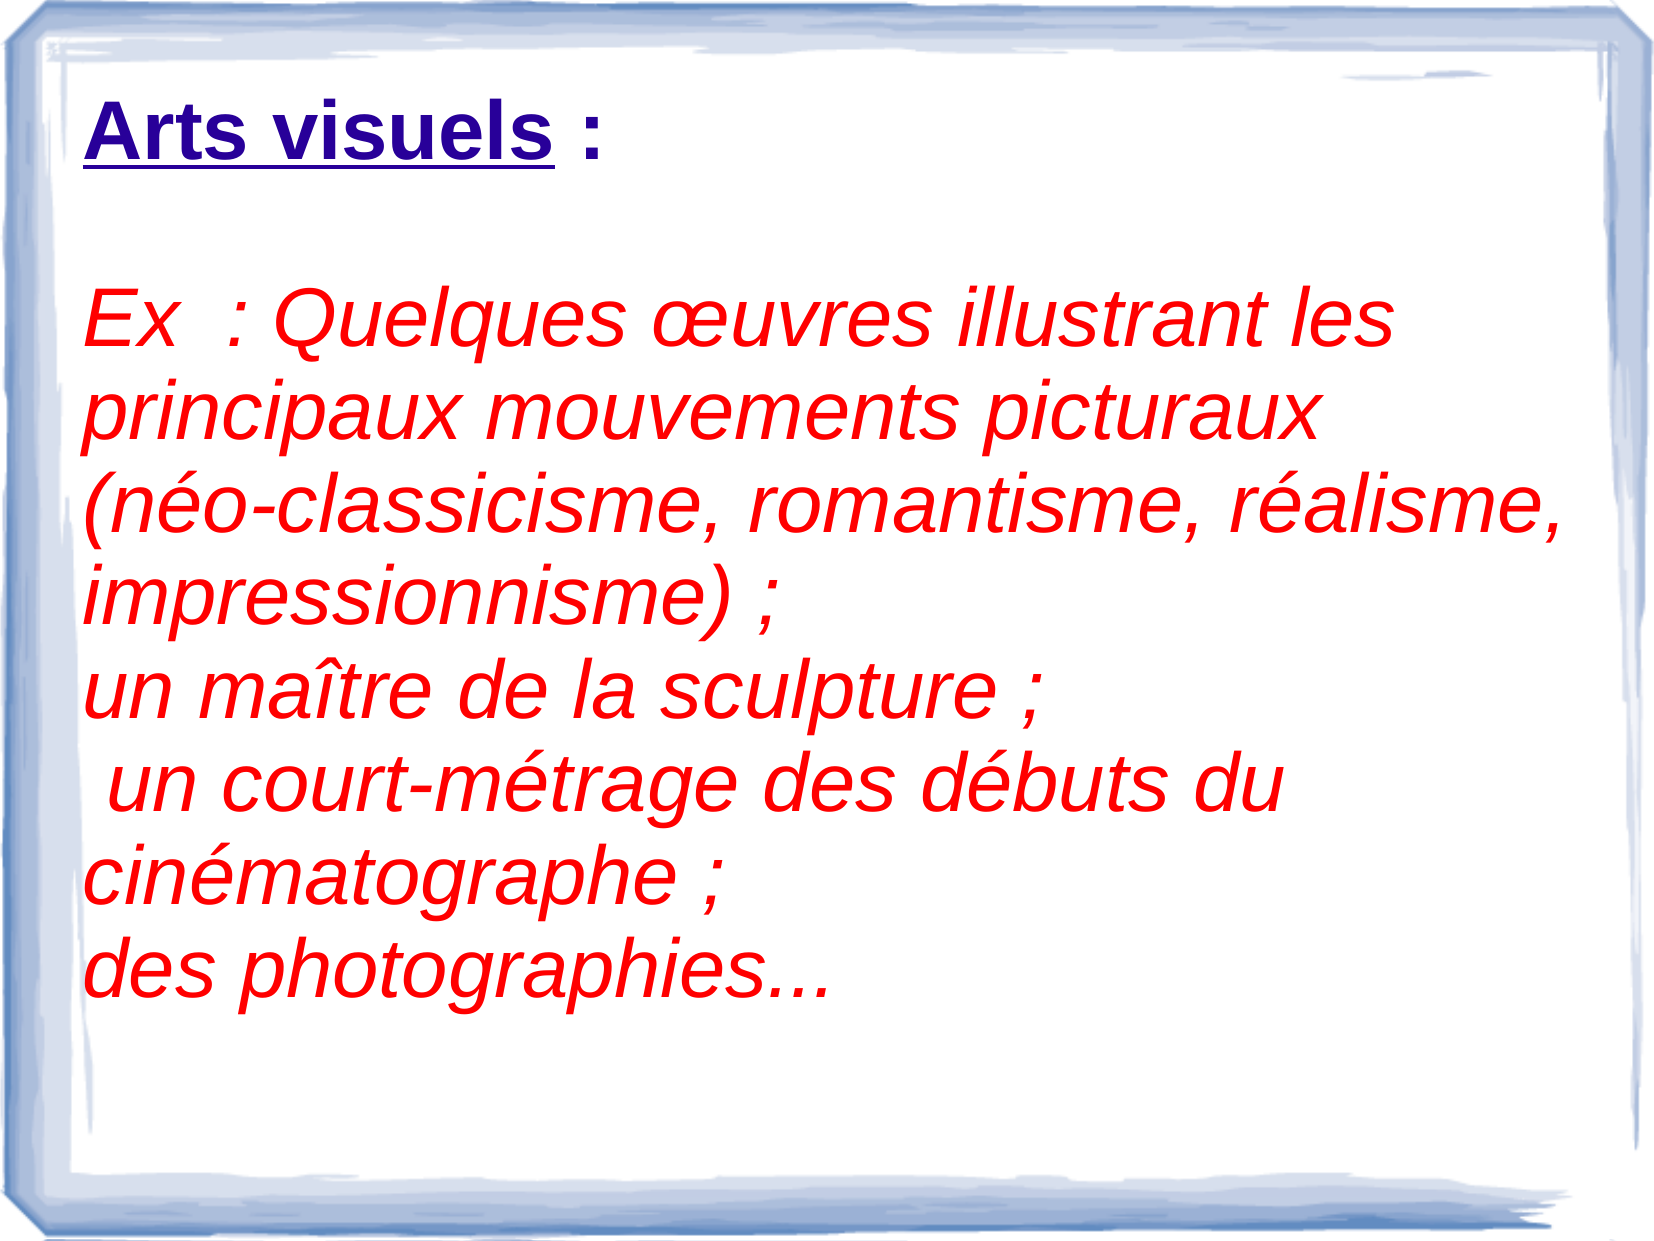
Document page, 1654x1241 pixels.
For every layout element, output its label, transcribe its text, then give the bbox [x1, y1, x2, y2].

picture [0, 0, 1654, 1241]
subtitle Arts visuels : Ex : Quelques œuvres illustrant les principaux mouvements picturaux (néo-classicisme, romantisme, réalisme, impressionnisme) ; un maître de la sculpture ; un court-métrage des débuts du cinématographe ; des photographies... [82, 49, 1571, 1144]
